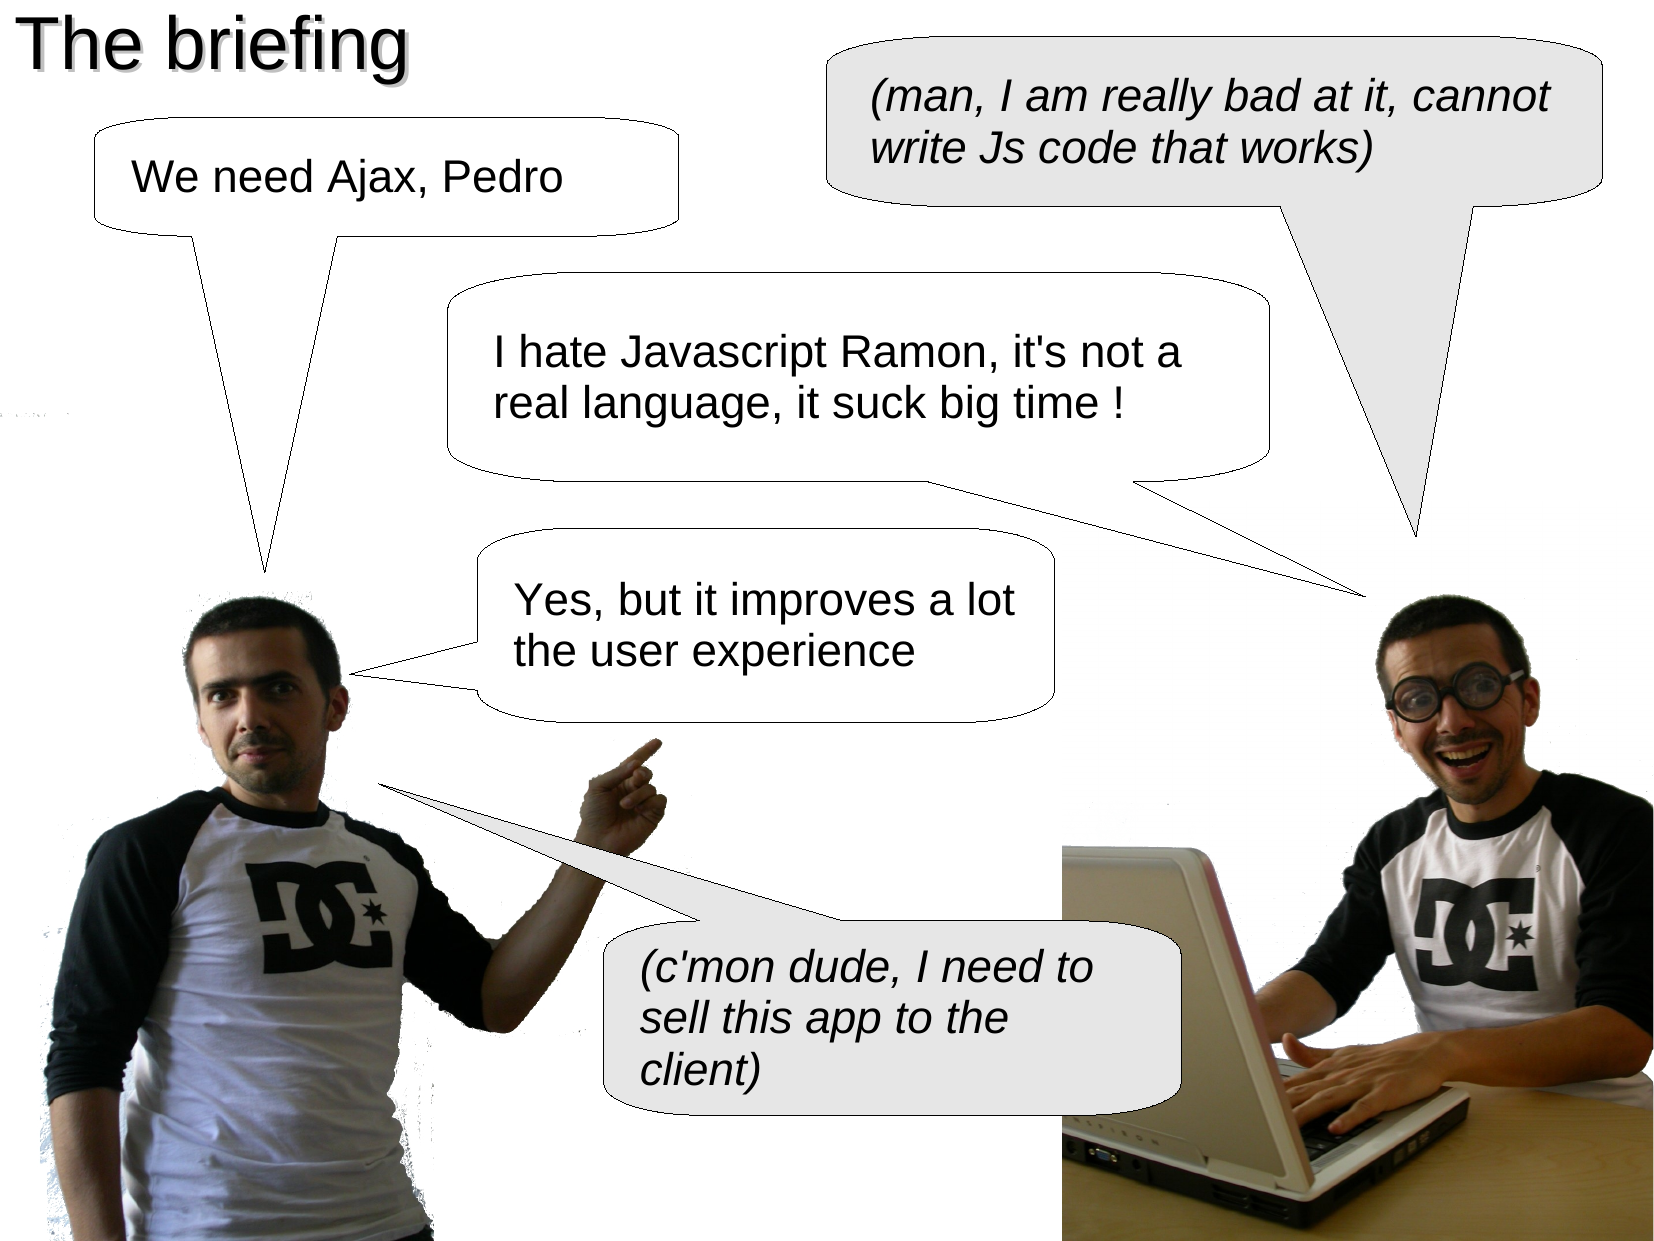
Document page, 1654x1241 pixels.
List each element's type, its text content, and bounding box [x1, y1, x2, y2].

text_box (c'mon dude, I need to sell this app to the client) [378, 783, 1182, 1116]
text_box (man, I am really bad at it, cannot write Js code that works) [826, 36, 1603, 537]
picture [1062, 501, 1654, 1241]
picture [0, 413, 692, 1241]
text_box Yes, but it improves a lot the user experience [349, 528, 1055, 723]
text_box The briefing [0, 0, 928, 102]
text_box We need Ajax, Pedro [94, 117, 679, 573]
text_box I hate Javascript Ramon, it's not a real language, it suck big time ! [447, 272, 1366, 597]
